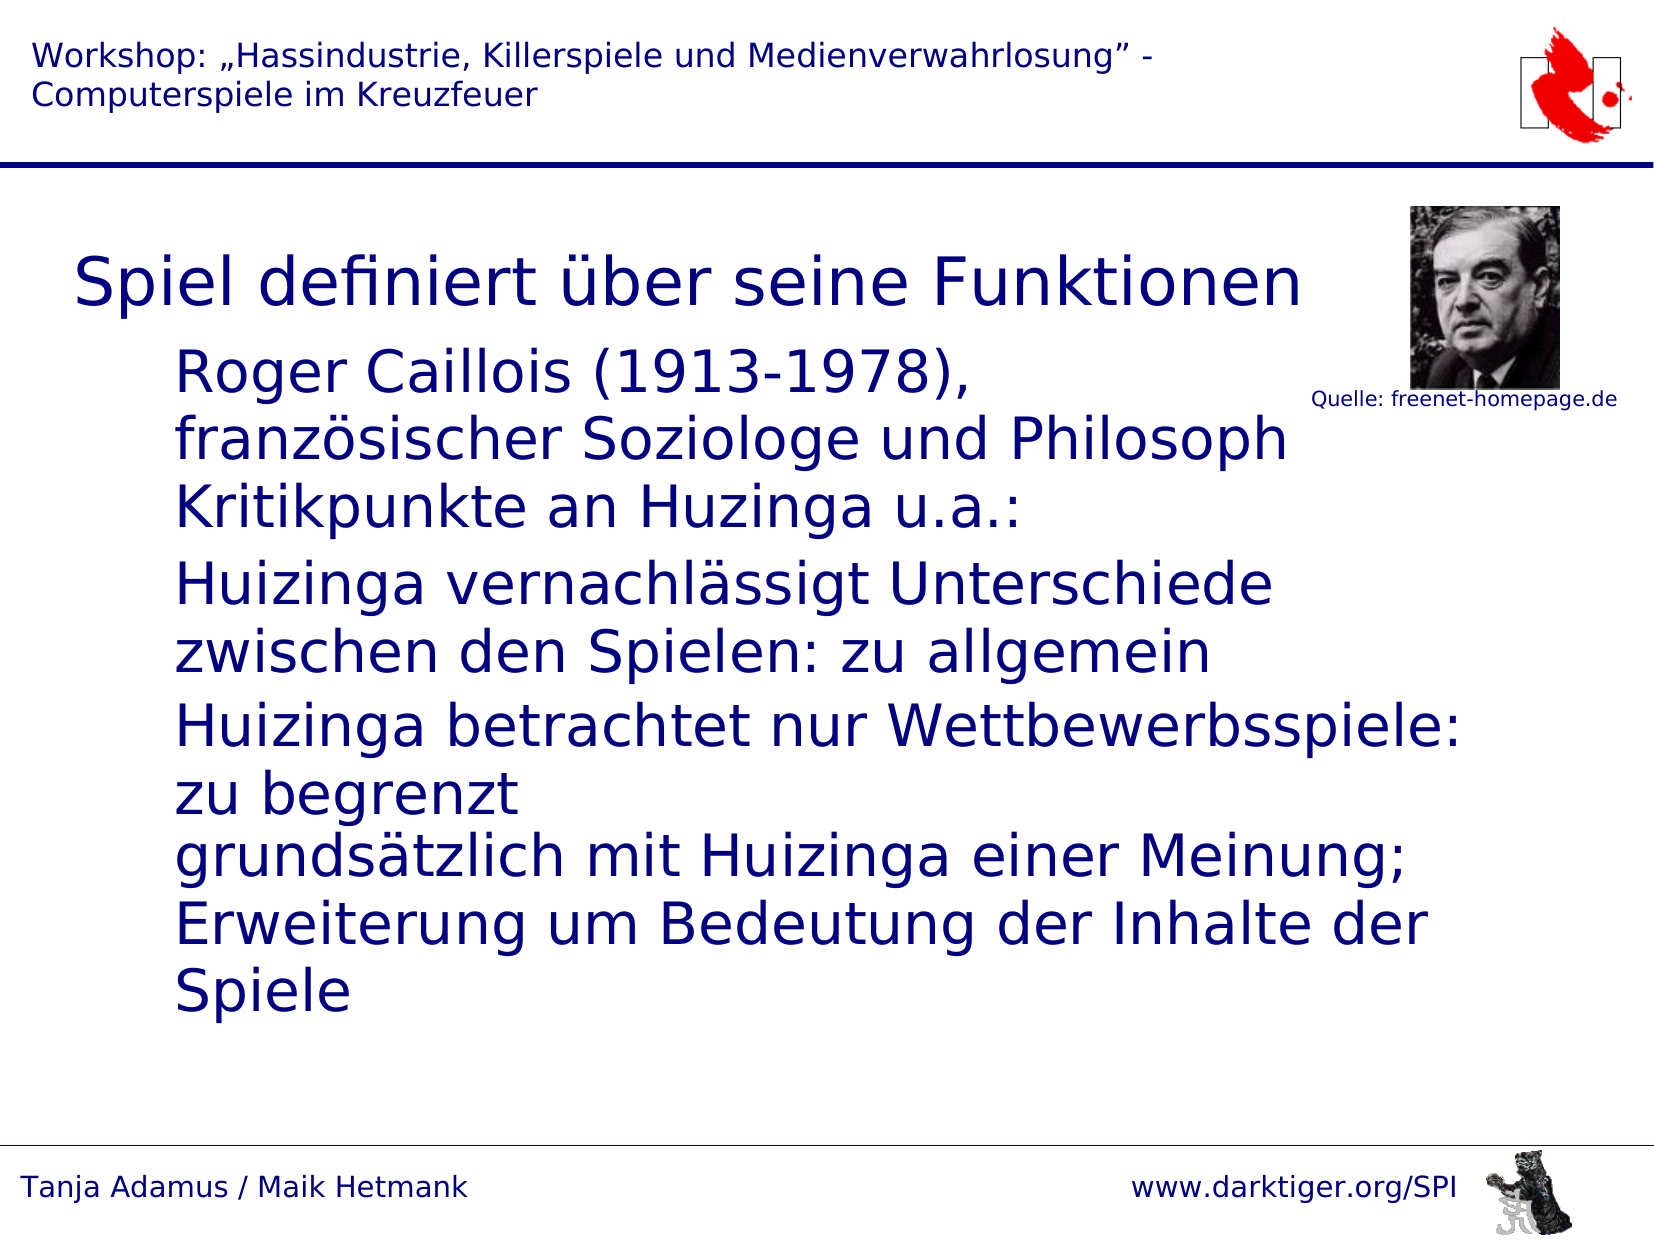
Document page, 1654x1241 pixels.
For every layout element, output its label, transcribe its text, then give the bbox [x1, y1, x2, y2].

text_box Roger Caillois (1913-1978), französischer Soziologe und Philosoph [159, 330, 1359, 466]
text_box Huizinga betrachtet nur Wettbewerbsspiele: zu begrenzt [159, 685, 1536, 815]
picture [1486, 1150, 1572, 1235]
picture [1503, 16, 1632, 148]
text_box Workshop: „Hassindustrie, Killerspiele und Medienverwahrlosung” - Computerspiele im Kreuzfeuer [16, 29, 1418, 178]
text_box grundsätzlich mit Huizinga einer Meinung; Erweiterung um Bedeutung der Inhalte der Spiele [159, 815, 1536, 1034]
text_box Kritikpunkte an Huzinga u.a.: [159, 466, 1595, 550]
picture [1410, 206, 1560, 380]
text_box Quelle: freenet-homepage.de [1296, 380, 1633, 420]
text_box Huizinga vernachlässigt Unterschiede zwischen den Spielen: zu allgemein [159, 550, 1536, 685]
text_box Spiel definiert über seine Funktionen [59, 236, 1410, 329]
